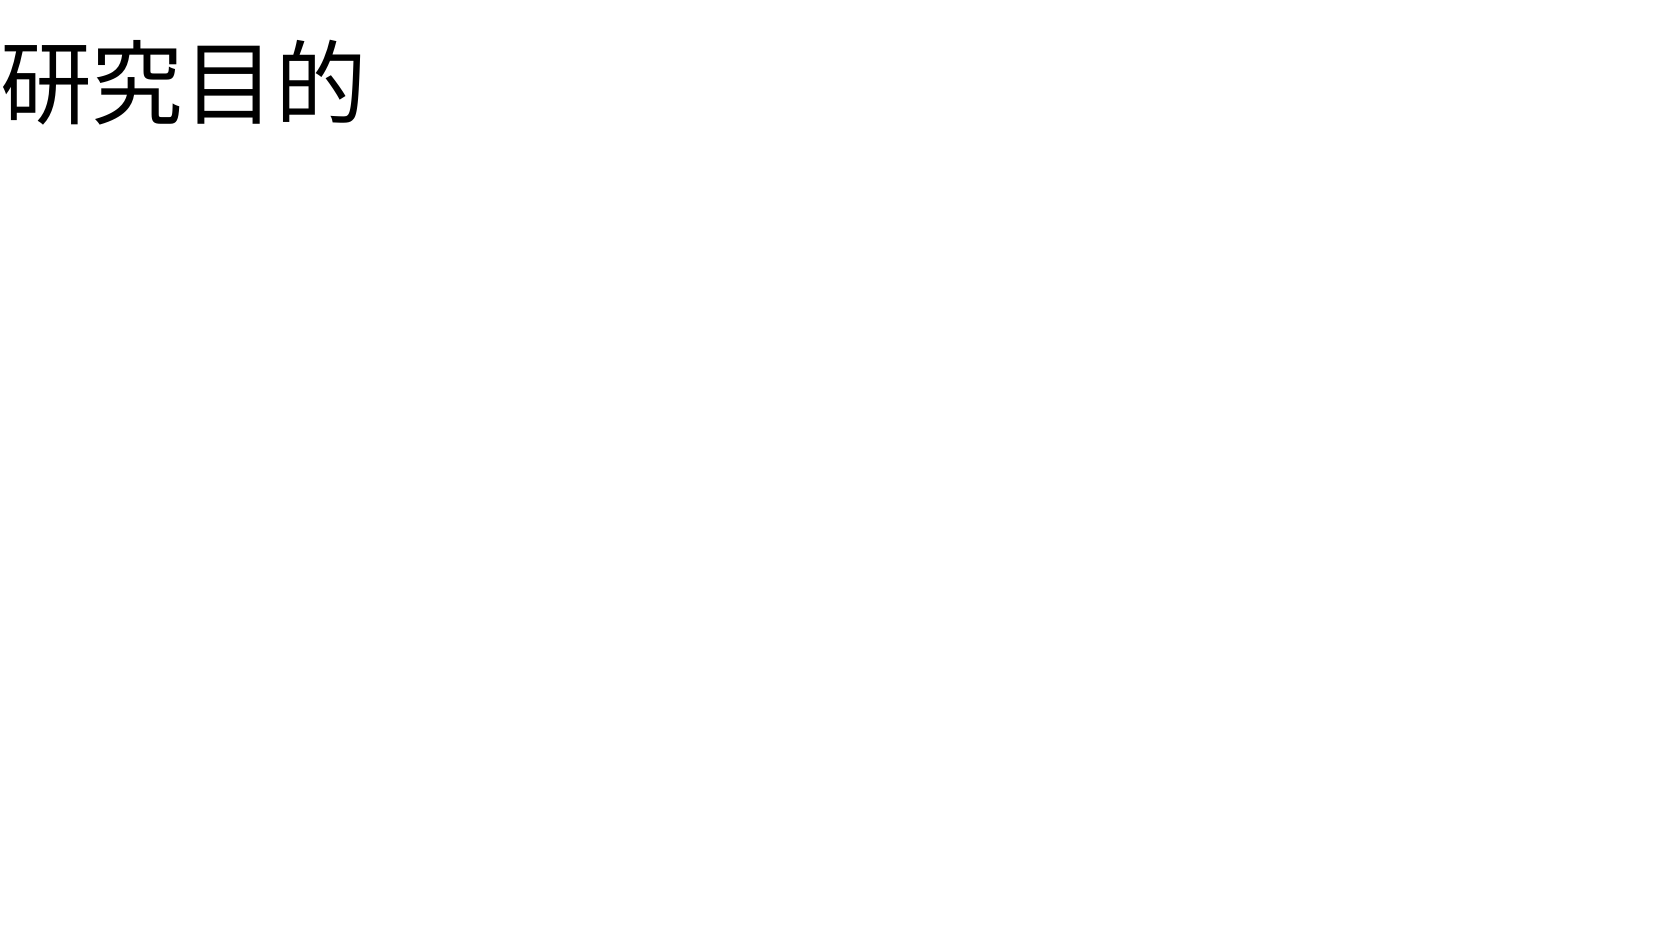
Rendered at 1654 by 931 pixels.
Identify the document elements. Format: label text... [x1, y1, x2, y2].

title 研究目的 [0, 0, 1489, 156]
